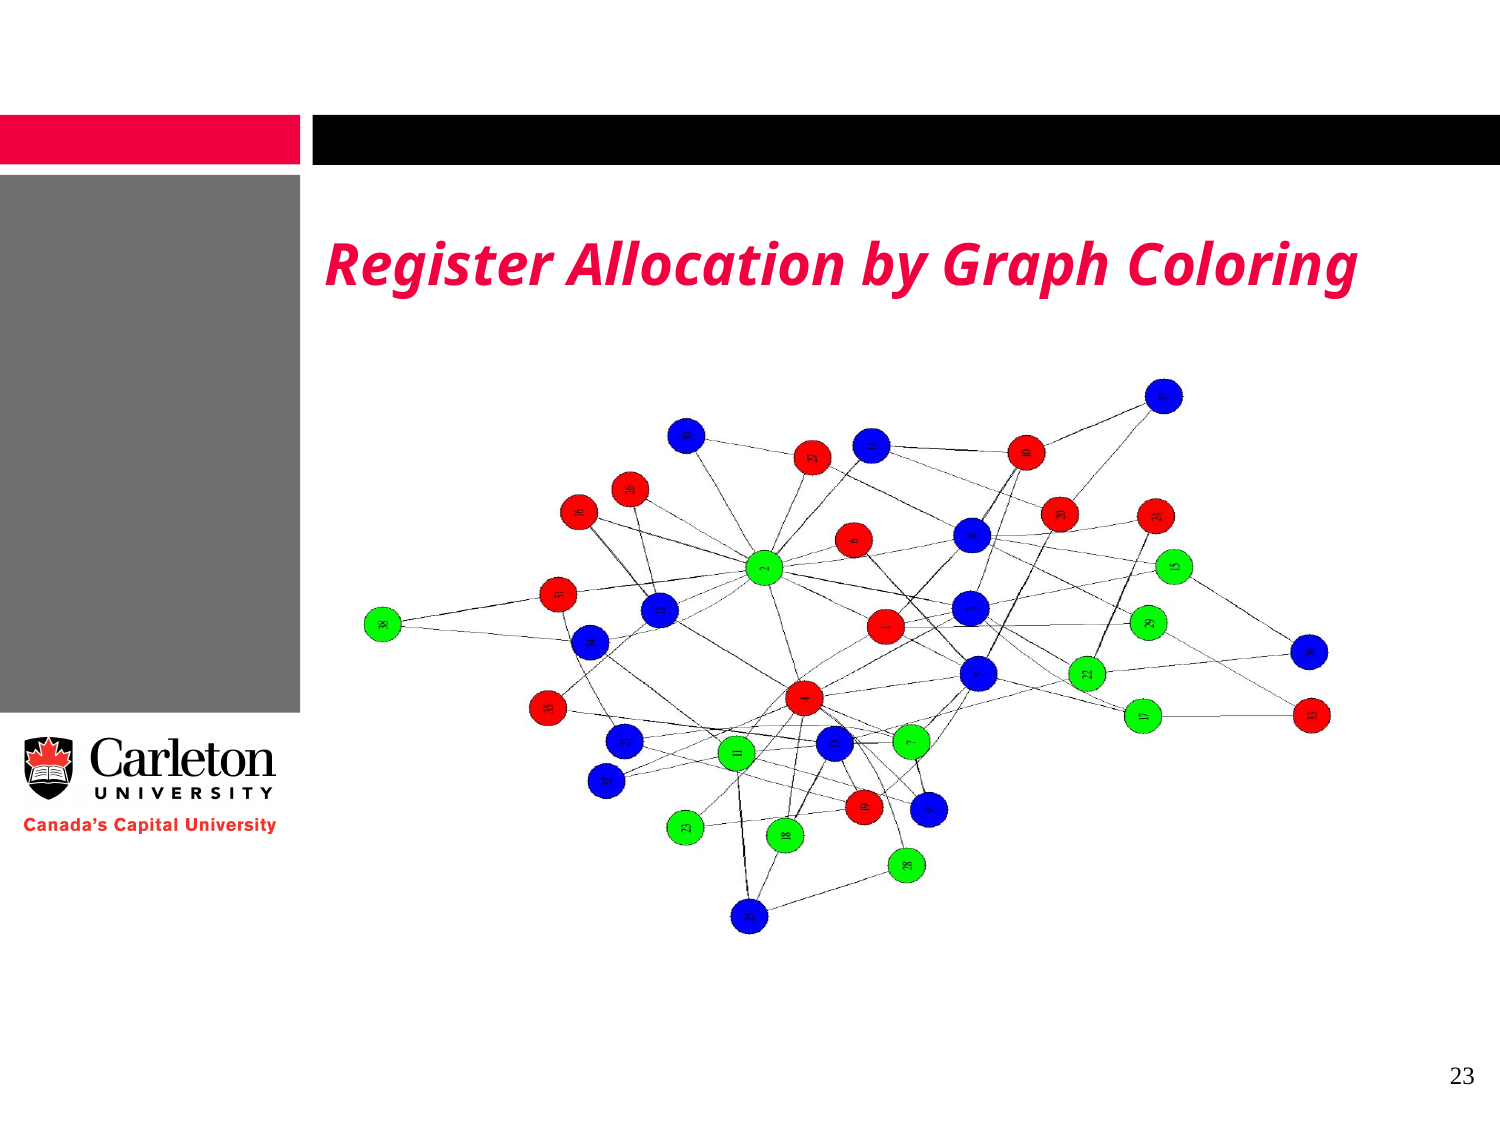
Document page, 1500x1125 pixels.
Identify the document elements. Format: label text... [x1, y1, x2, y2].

picture [356, 375, 1336, 938]
picture [24, 737, 276, 834]
title Register Allocation by Graph Coloring [324, 187, 1450, 338]
